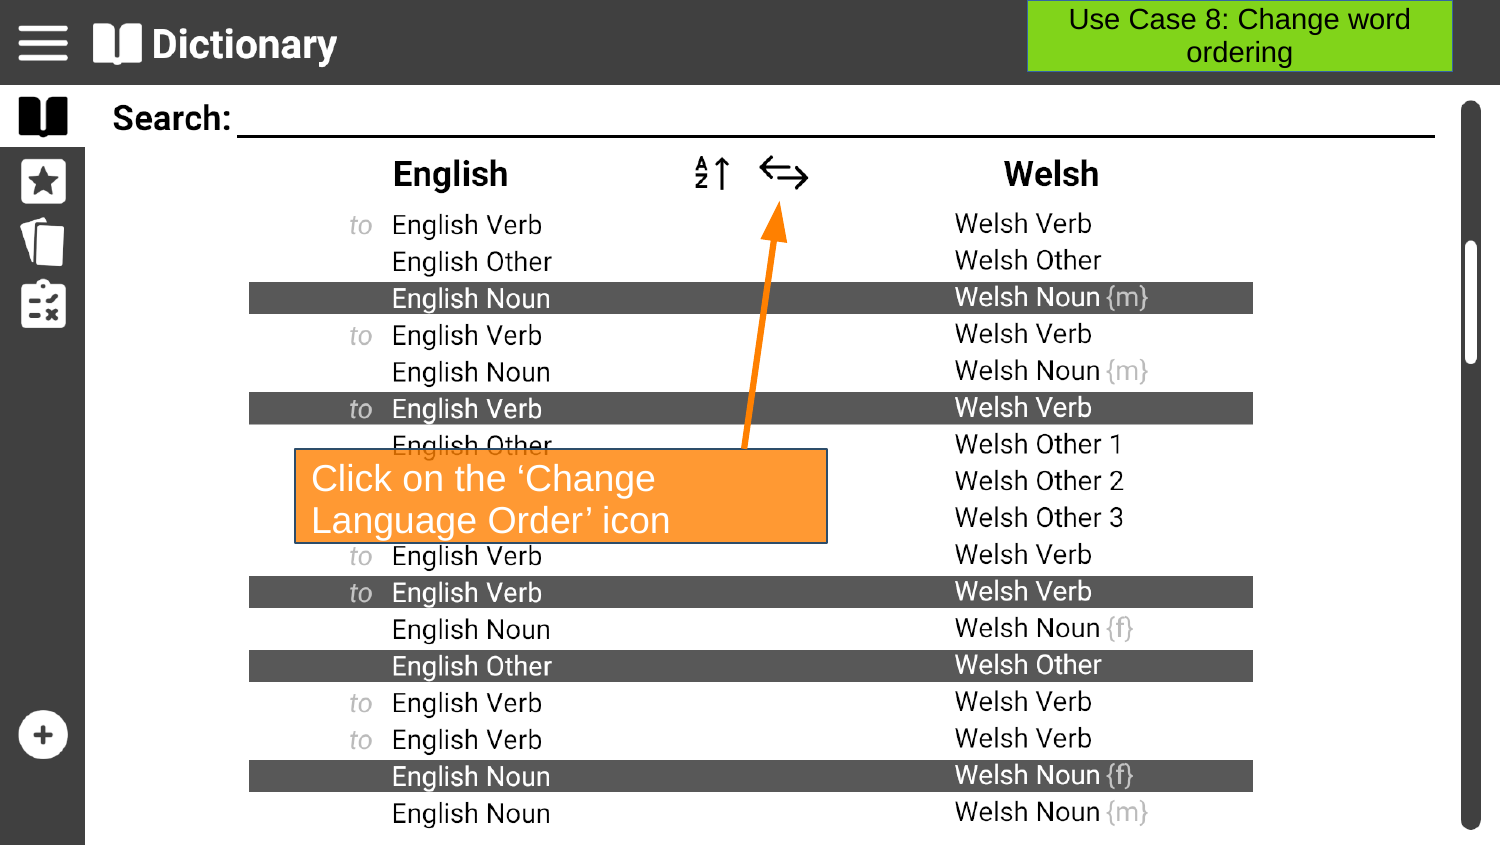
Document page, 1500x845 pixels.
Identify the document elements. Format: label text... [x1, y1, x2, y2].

picture [0, 0, 1500, 845]
text_box Use Case 8: Change word ordering [1027, 0, 1453, 72]
text_box Click on the ‘Change Language Order’ icon [295, 448, 828, 544]
